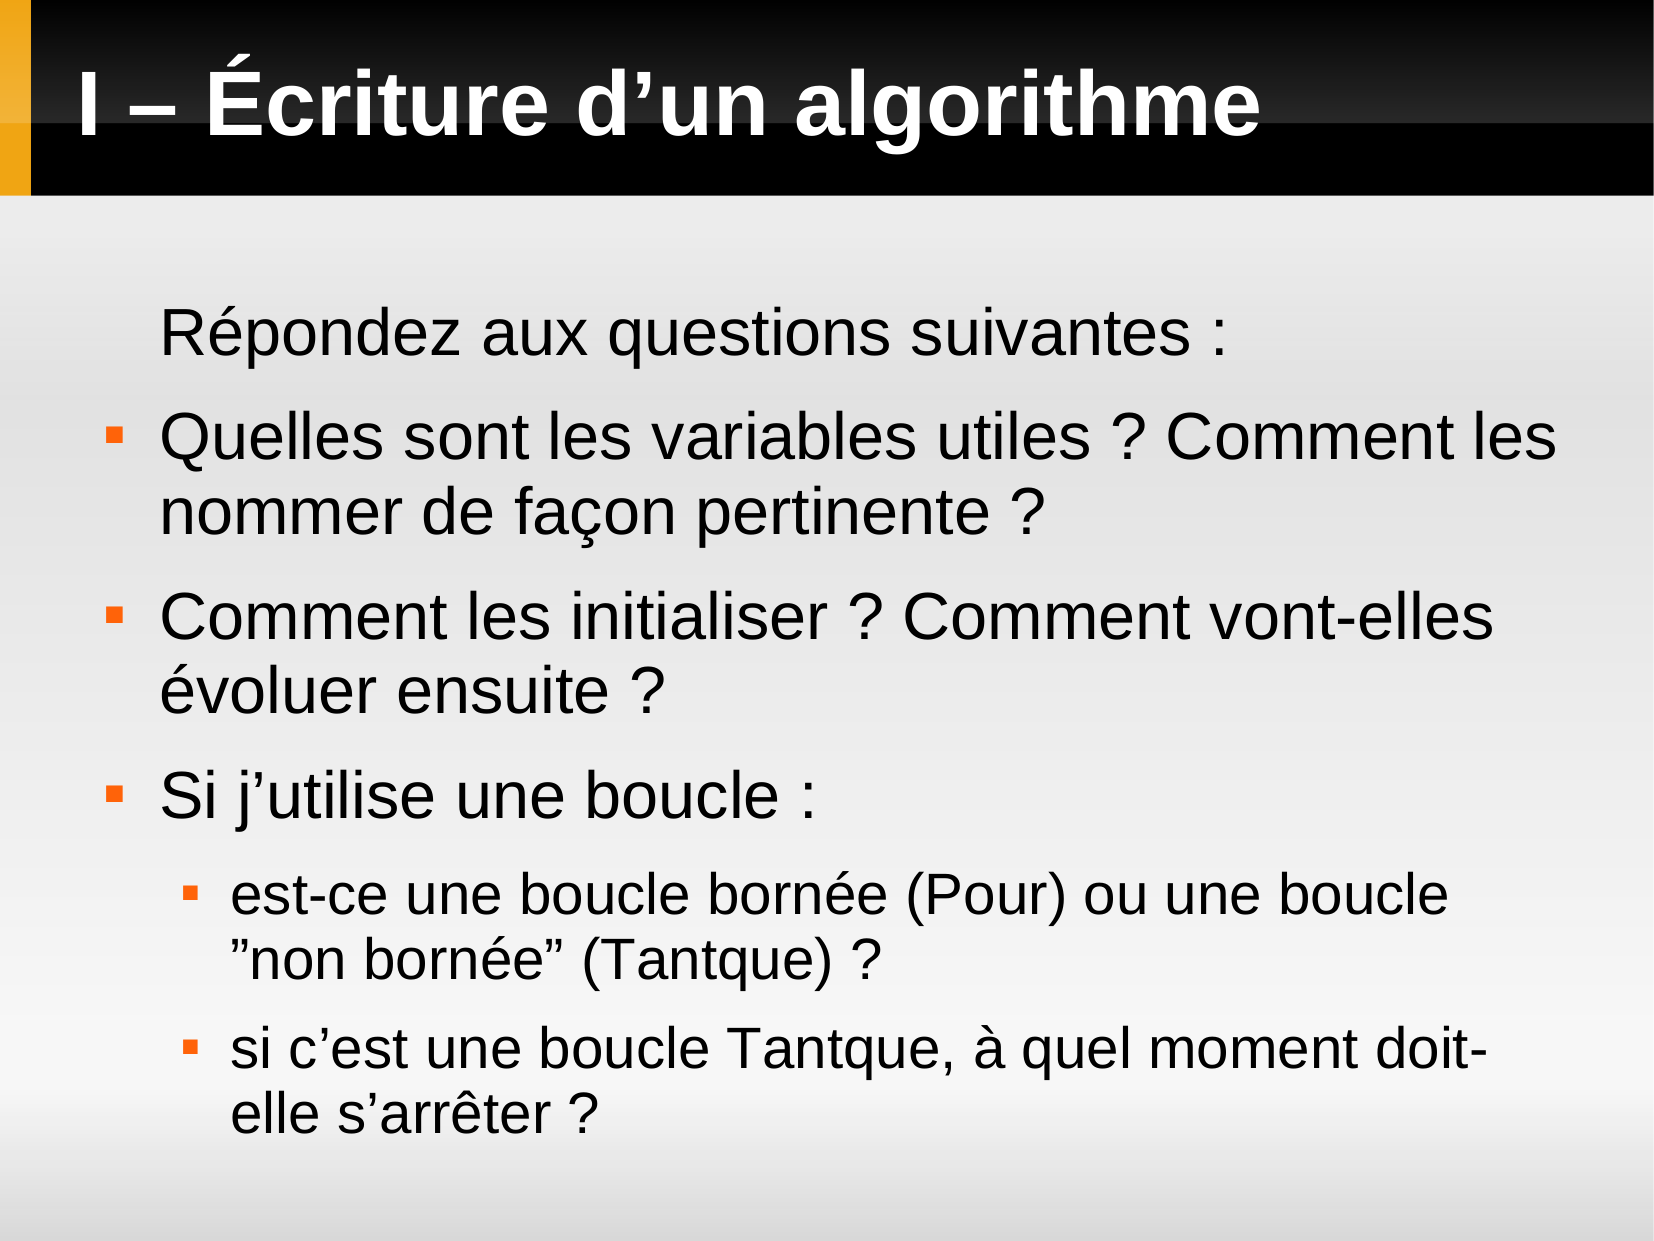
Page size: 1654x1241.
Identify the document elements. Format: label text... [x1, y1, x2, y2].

title I – Écriture d’un algorithme [76, 0, 1565, 208]
picture [0, 0, 1654, 1241]
list Répondez aux questions suivantes : Quelles sont les variables utiles ? Comment les nommer de façon pertinente ? Comment les initialiser ? Comment vont-elles évoluer ensuite ? Si j’utilise une boucle : est-ce une boucle bornée (Pour) ou une boucle ”non bornée” (Tantque) ? si c’est une boucle Tantque, à quel moment doit-elle s’arrêter ? [88, 295, 1577, 1146]
